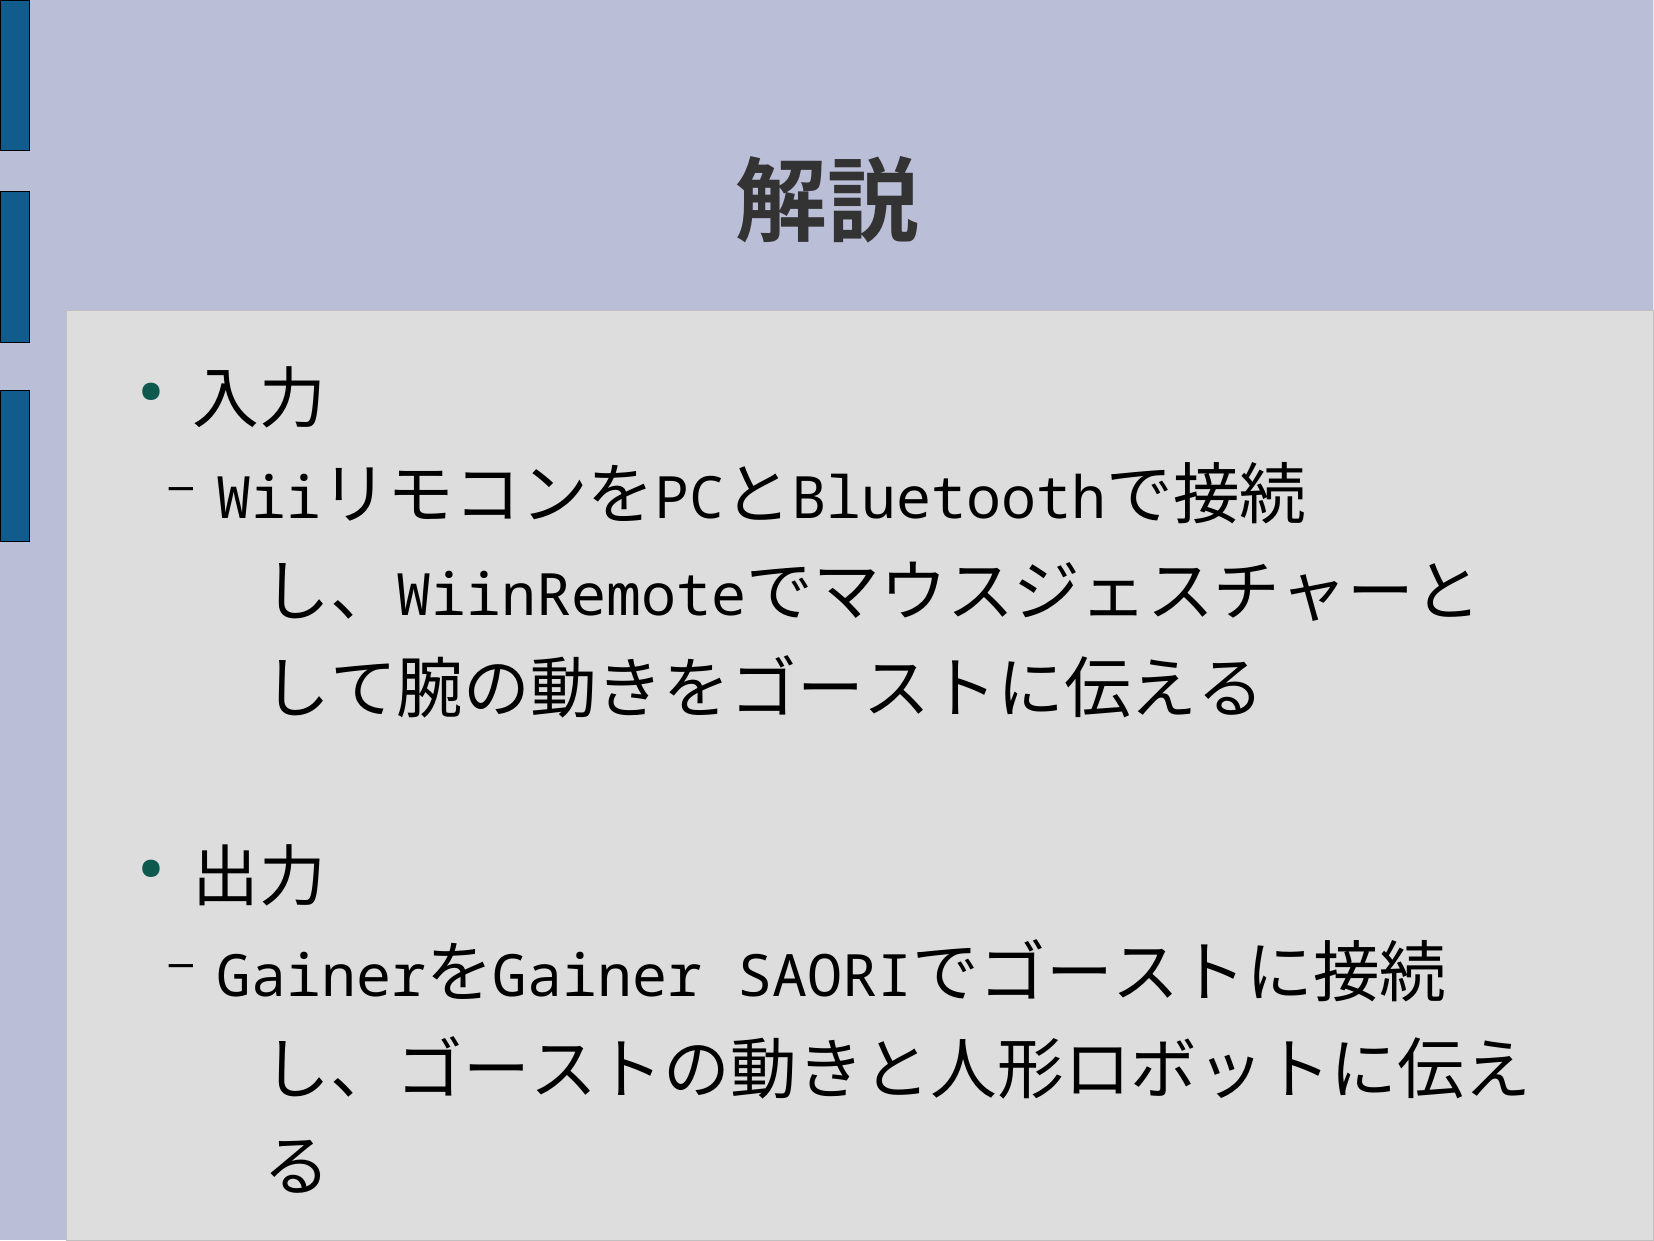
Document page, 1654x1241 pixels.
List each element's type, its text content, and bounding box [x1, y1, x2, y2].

list 入力 WiiリモコンをPCとBluetoothで接続し、WiinRemoteでマウスジェスチャーとして腕の動きをゴーストに伝える 出力 GainerをGainer SAORIでゴーストに接続し、ゴーストの動きと人形ロボットに伝える リモコンの動きをPCを介して人形＋αに伝え、ゴーストの「魔法」を現実世界に起こす [121, 344, 1534, 1112]
title 解説 [121, 98, 1534, 291]
